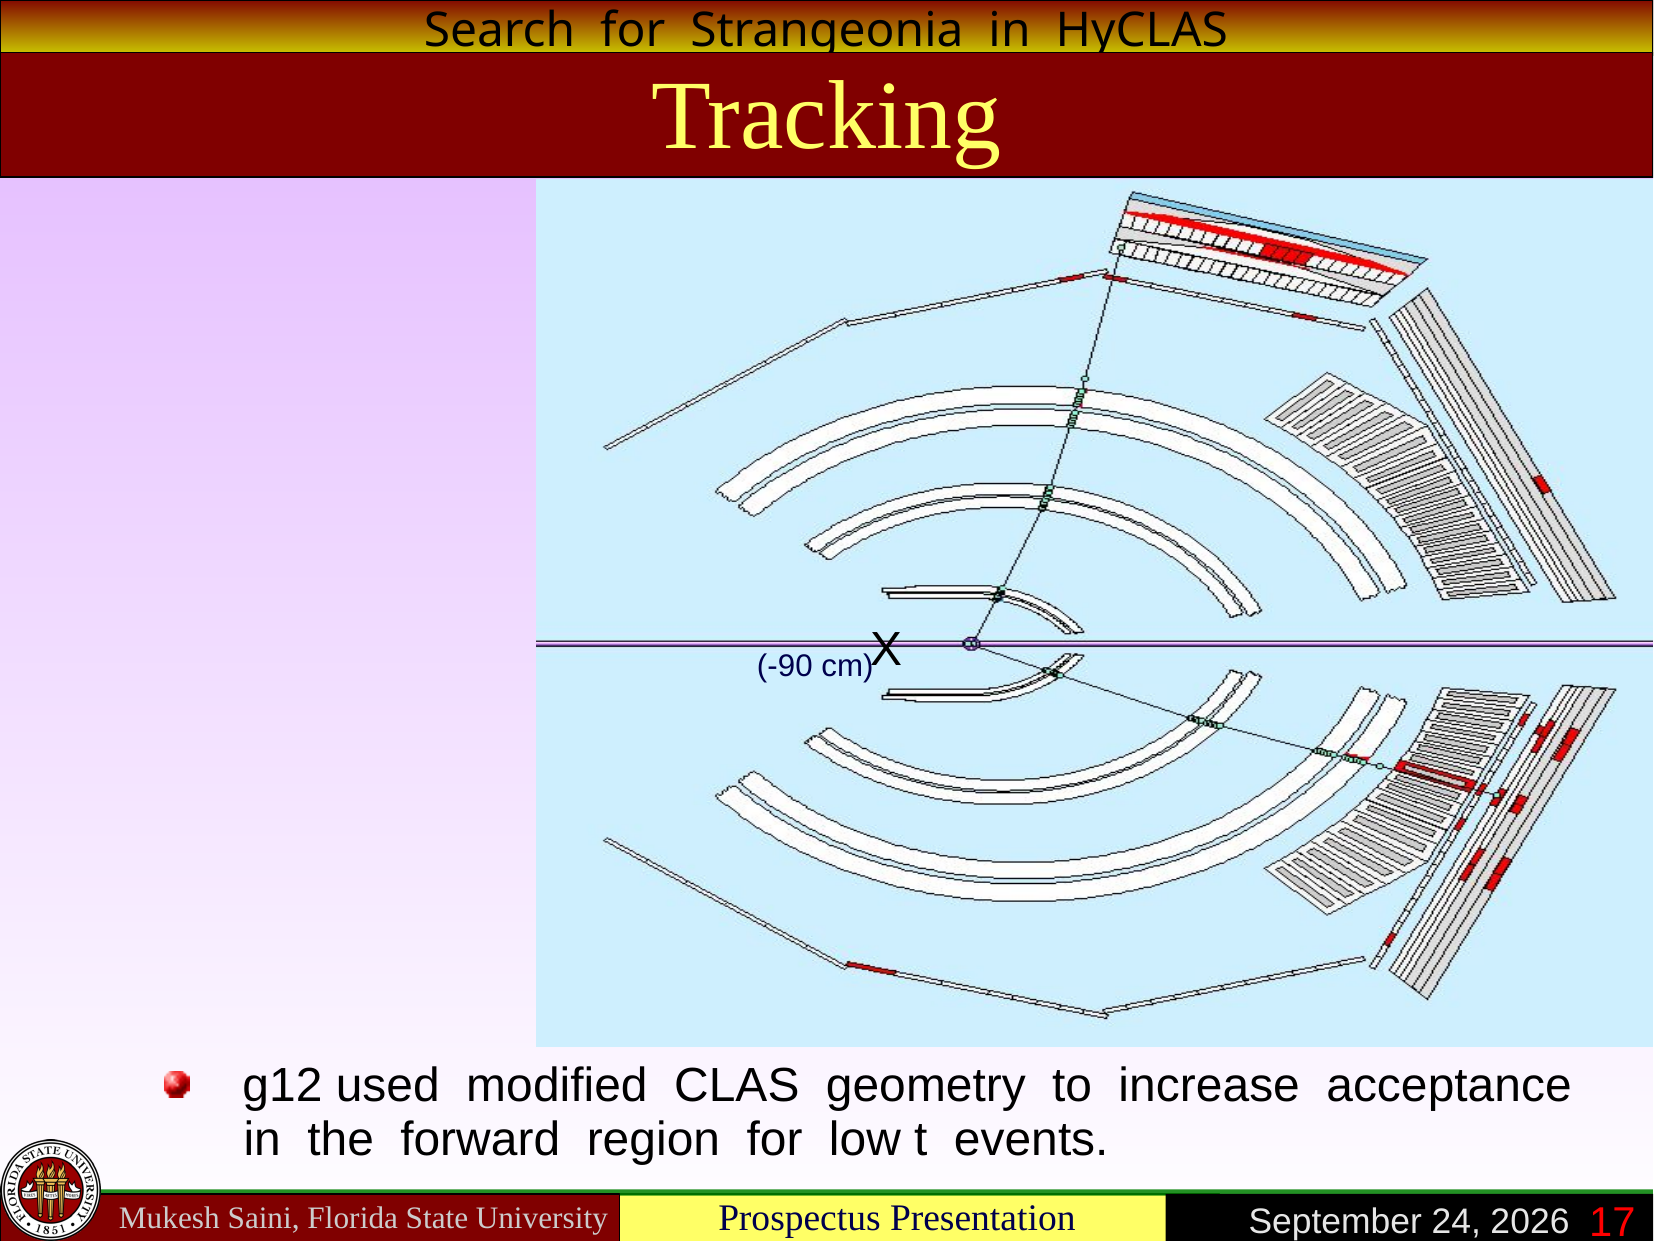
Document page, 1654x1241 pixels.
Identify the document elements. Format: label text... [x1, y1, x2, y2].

text_box (-90 cm) [742, 641, 897, 691]
text_box Tracking [423, 52, 1230, 181]
text_box X [855, 614, 918, 683]
picture [0, 1139, 101, 1241]
text_box g12 used modified CLAS geometry to increase acceptance in the forward region for low t events. [119, 1050, 1620, 1241]
picture [536, 179, 1653, 1047]
